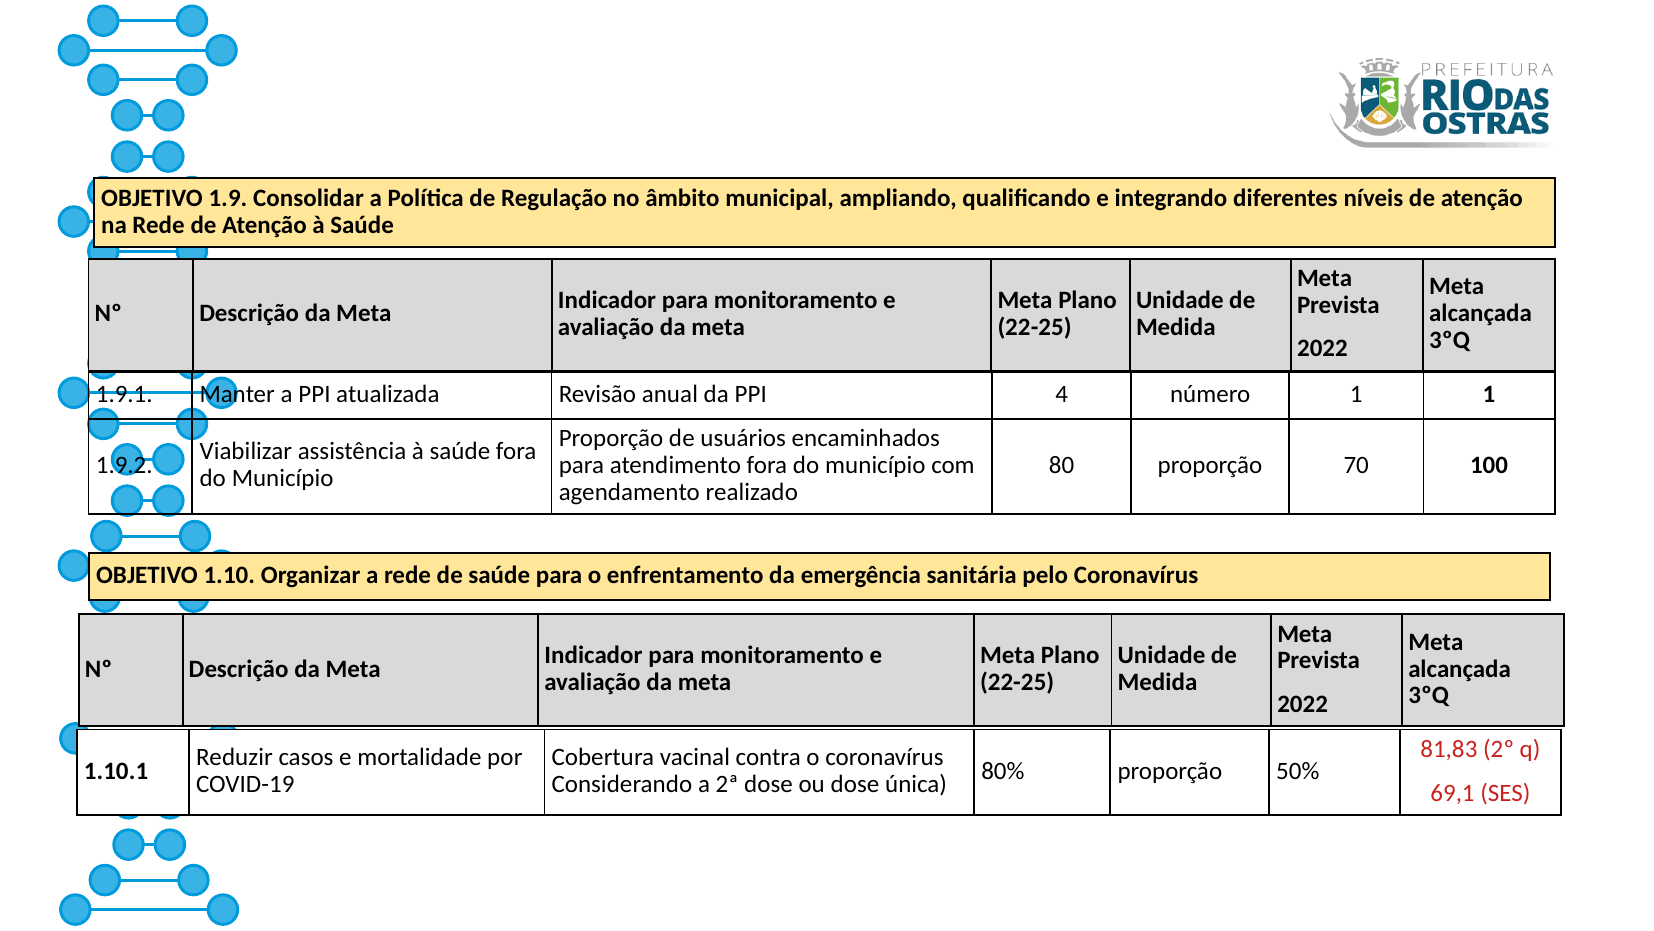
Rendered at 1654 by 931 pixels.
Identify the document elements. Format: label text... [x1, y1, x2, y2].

table_header 1 [1290, 373, 1423, 418]
table_header Descrição da Meta [194, 260, 551, 370]
table_cell 80 [993, 420, 1130, 513]
table_header Indicador para monitoramento e avaliação da meta [553, 260, 990, 370]
table_header proporção [1111, 730, 1268, 814]
table_header 50% [1270, 730, 1399, 814]
table_header 80% [975, 730, 1109, 814]
table_header Indicador para monitoramento e avaliação da meta [539, 615, 973, 725]
table_header número [1132, 373, 1288, 418]
table_cell Proporção de usuários encaminhados para atendimento fora do município com agendamento realizado [552, 420, 991, 513]
table_header 1.9.1. [89, 373, 191, 418]
table_header Revisão anual da PPI [552, 373, 991, 418]
table_header 81,83 (2º q) 69,1 (SES) [1401, 730, 1560, 814]
table_header 1 [1424, 373, 1554, 418]
table_cell 100 [1424, 420, 1554, 513]
table_header OBJETIVO 1.9. Consolidar a Política de Regulação no âmbito municipal, ampliando, qualificando e integrando diferentes níveis de atenção na Rede de Atenção à Saúde [95, 179, 1554, 246]
table_header Meta Prevista 2022 [1292, 260, 1422, 370]
table_cell Viabilizar assistência à saúde fora do Município [193, 420, 551, 513]
table_header Cobertura vacinal contra o coronavírus Considerando a 2ª dose ou dose única) [545, 730, 973, 814]
table_header Meta alcançada 3ºQ [1403, 615, 1563, 725]
table_cell proporção [1132, 420, 1288, 513]
table_cell 1.9.2. [89, 420, 191, 513]
table_header Meta Prevista 2022 [1272, 615, 1401, 725]
picture [1328, 58, 1554, 148]
table_header Meta Plano (22-25) [975, 615, 1111, 725]
table_header OBJETIVO 1.10. Organizar a rede de saúde para o enfrentamento da emergência sanitária pelo Coronavírus [90, 554, 1549, 599]
table_header 4 [993, 373, 1130, 418]
table_header 1.10.1 [78, 730, 188, 814]
table_header Nº [89, 260, 192, 370]
table_header Meta alcançada 3ºQ [1424, 260, 1554, 370]
table_header Nº [80, 615, 182, 725]
table_cell 70 [1290, 420, 1423, 513]
table_header Meta Plano (22-25) [992, 260, 1129, 370]
table_header Descrição da Meta [184, 615, 537, 725]
table_header Unidade de Medida [1112, 615, 1270, 725]
table_header Manter a PPI atualizada [193, 373, 551, 418]
table_header Reduzir casos e mortalidade por COVID-19 [190, 730, 544, 814]
table_header Unidade de Medida [1131, 260, 1290, 370]
